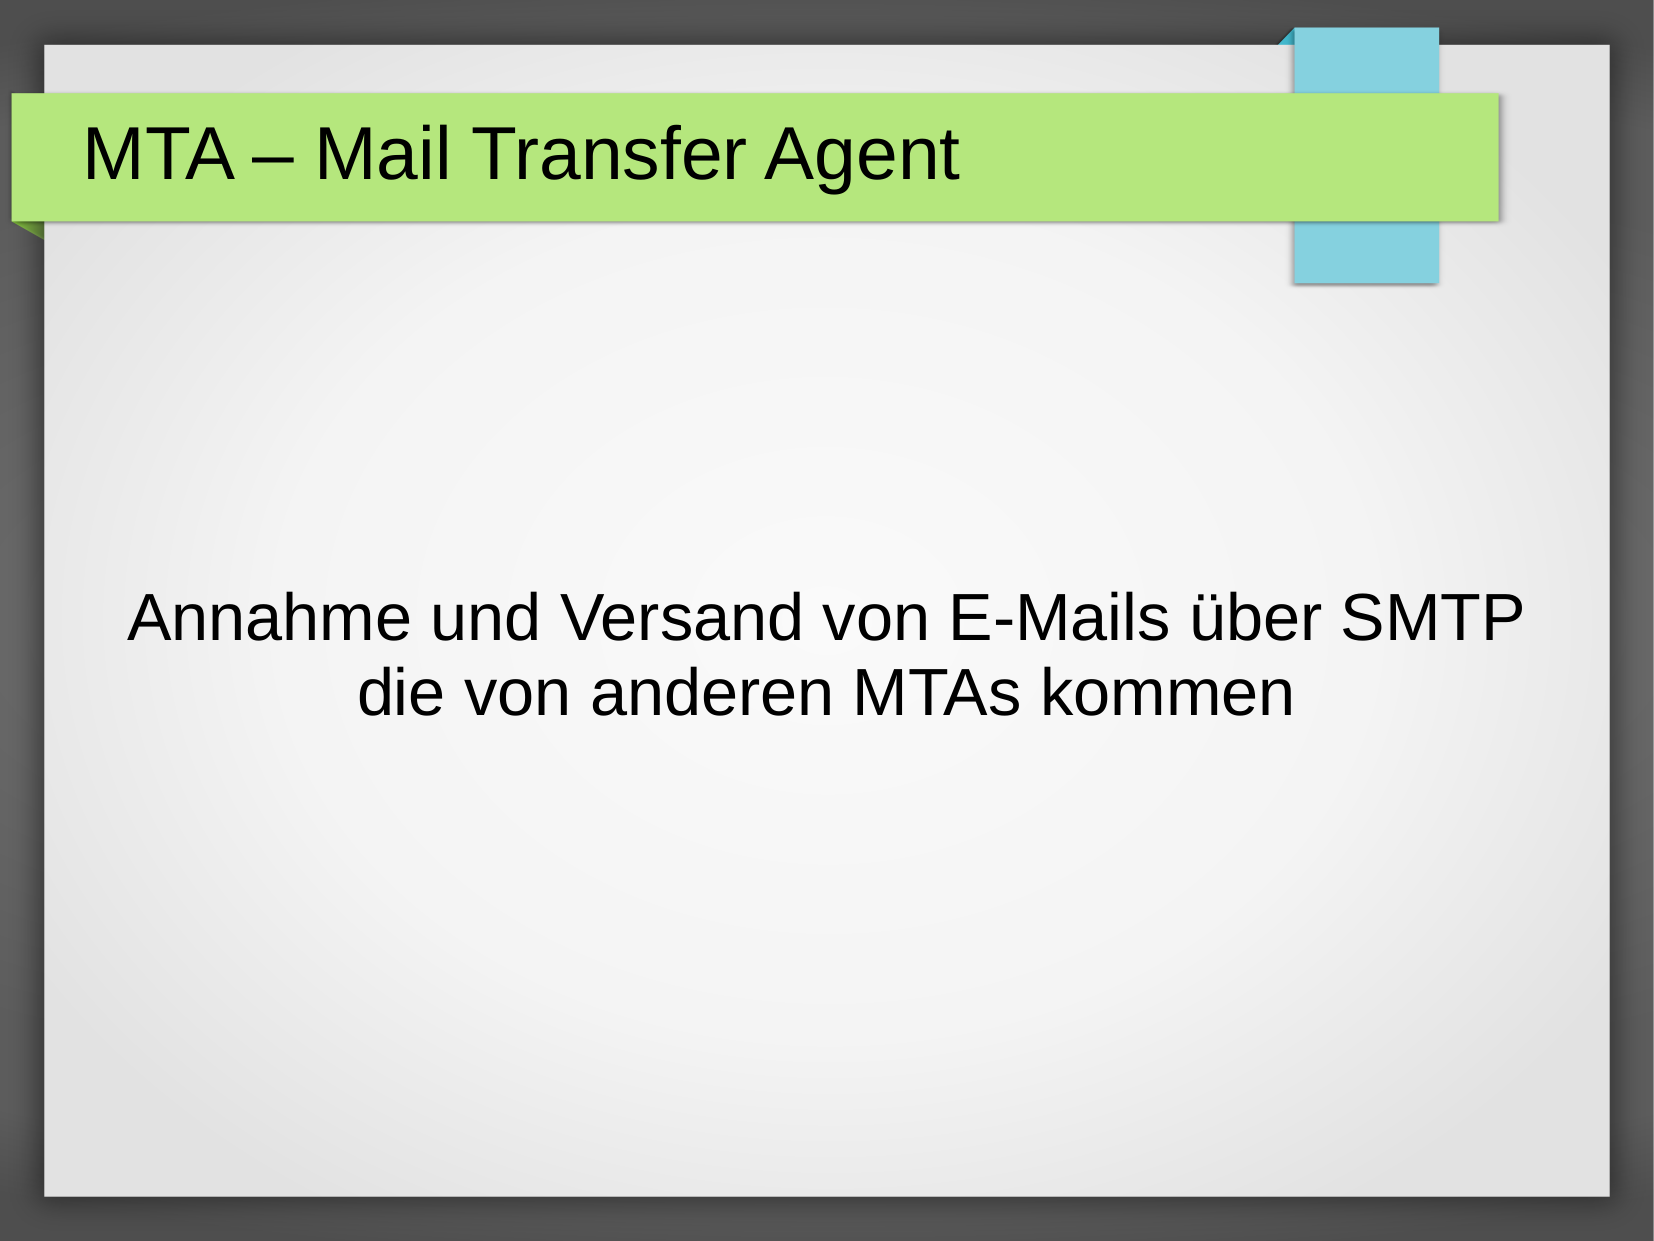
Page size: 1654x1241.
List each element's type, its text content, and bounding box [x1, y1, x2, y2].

title MTA – Mail Transfer Agent [82, 94, 1264, 213]
subtitle Annahme und Versand von E-Mails über SMTP die von anderen MTAs kommen [82, 295, 1571, 1015]
picture [0, 0, 1654, 1241]
